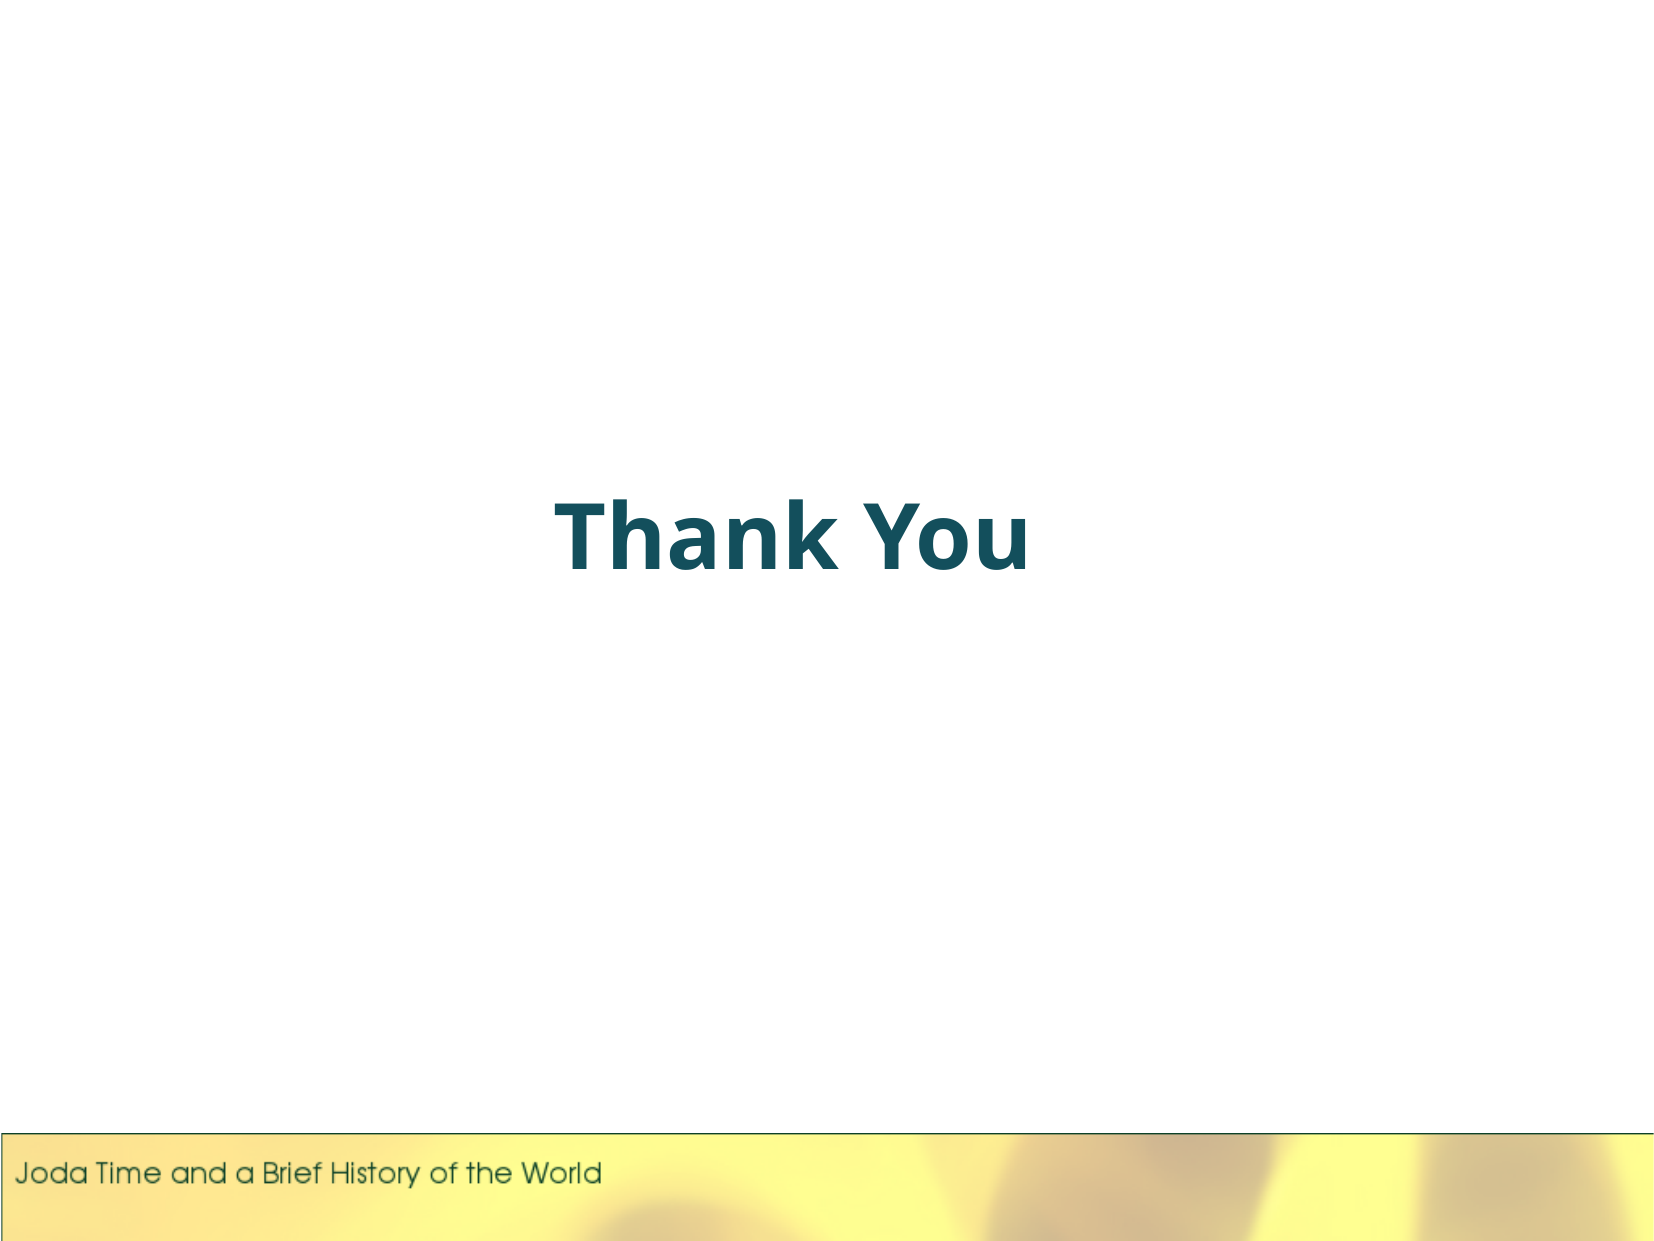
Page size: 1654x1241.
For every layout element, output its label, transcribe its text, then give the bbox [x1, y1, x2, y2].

title Thank You [49, 430, 1538, 638]
picture [1, 1133, 1654, 1241]
